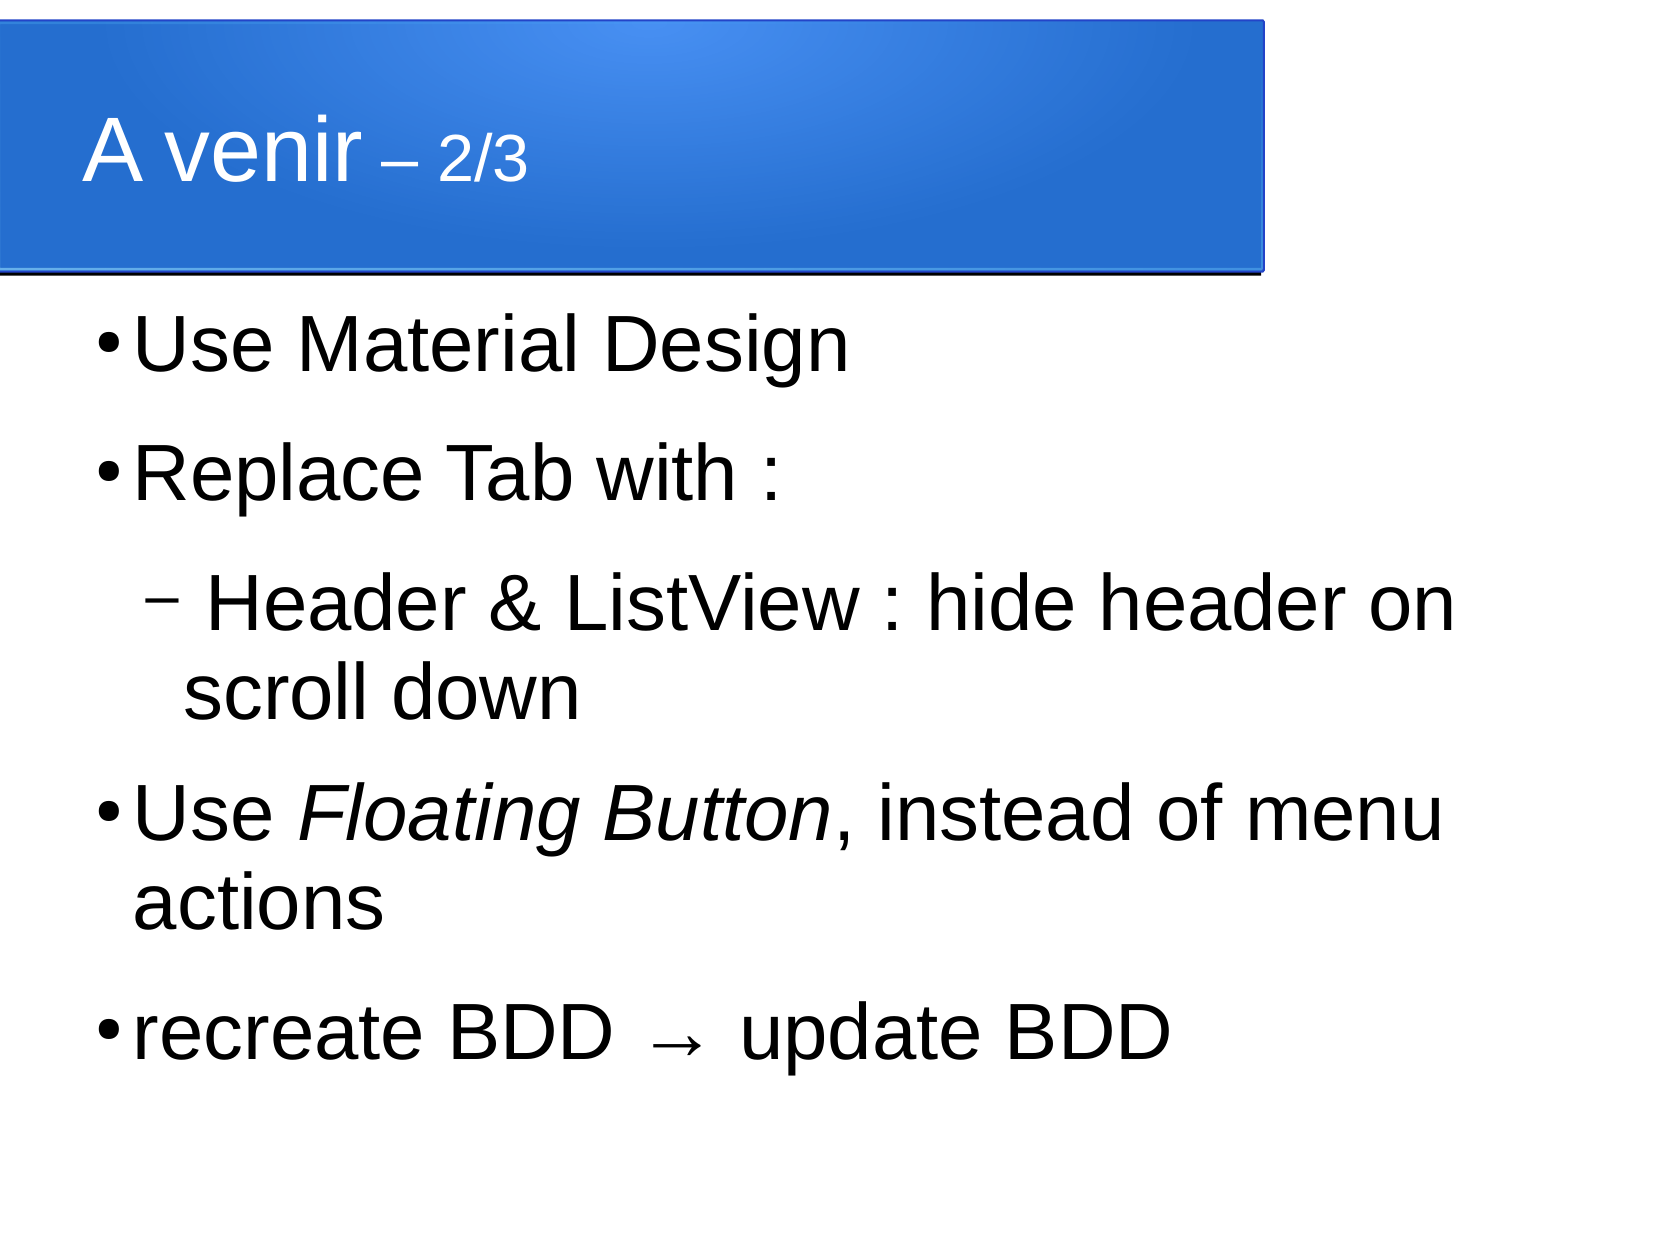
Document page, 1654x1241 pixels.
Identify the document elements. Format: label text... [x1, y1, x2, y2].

list Use Material Design Replace Tab with : Header & ListView : hide header on scroll down Use Floating Button, instead of menu actions recreate BDD → update BDD [82, 299, 1571, 1087]
title A venir – 2/3 [82, 47, 1235, 252]
